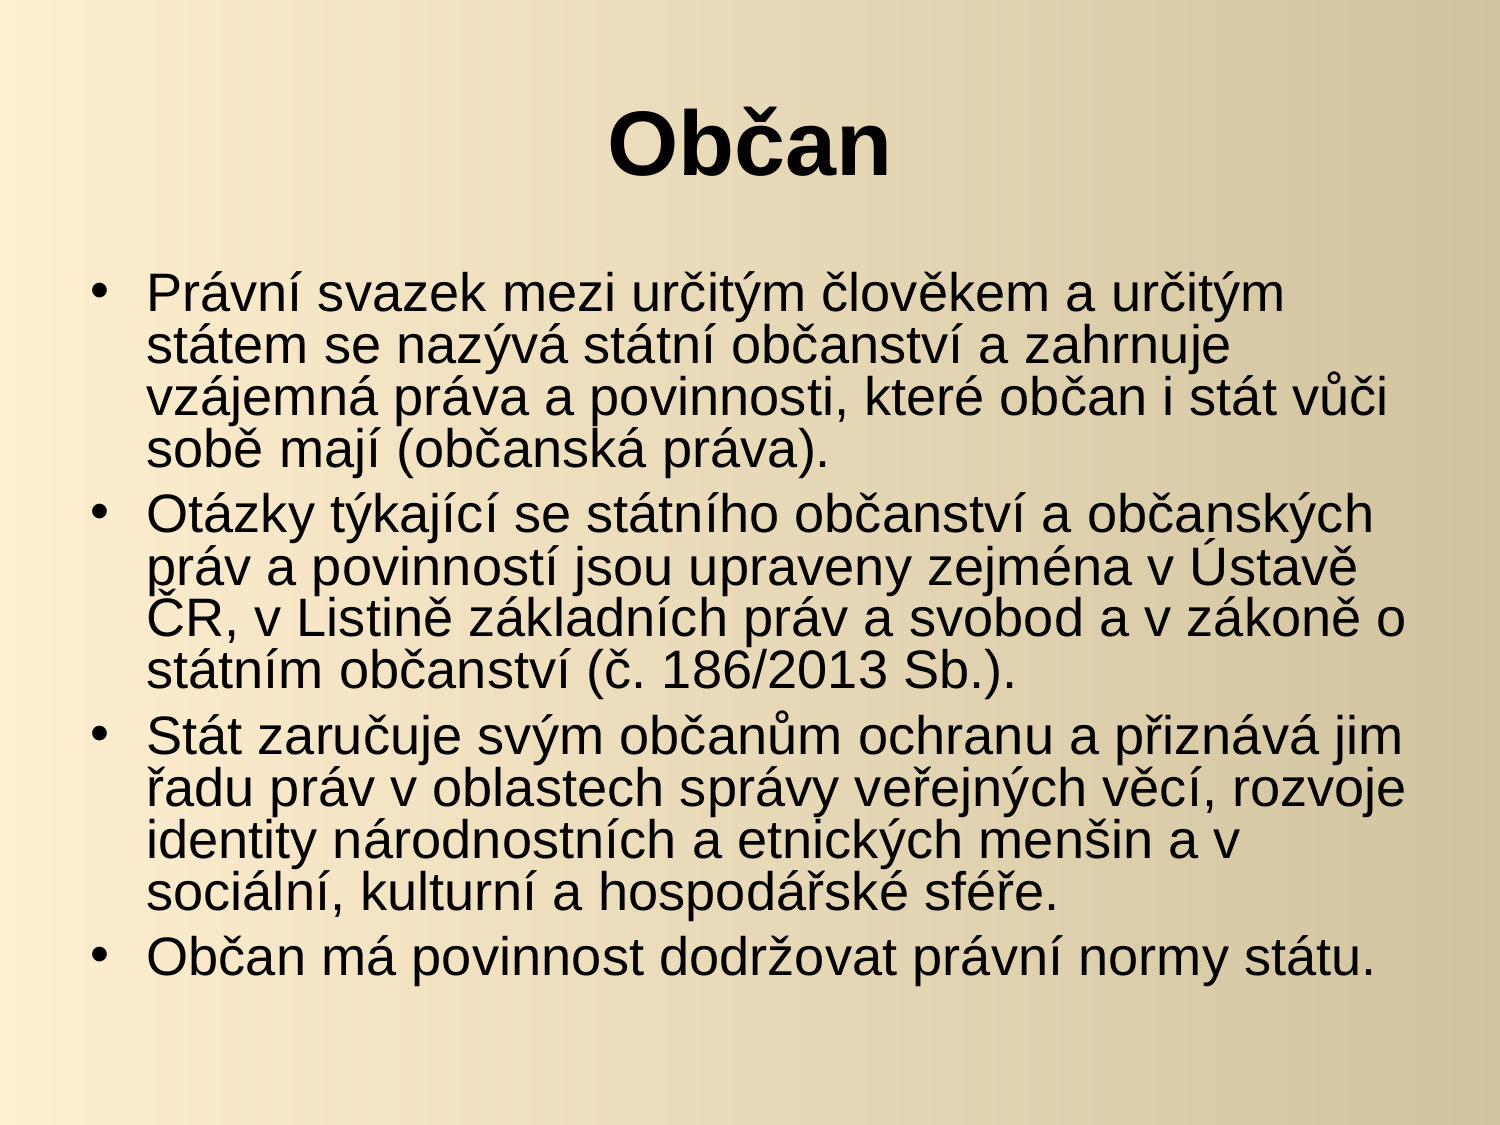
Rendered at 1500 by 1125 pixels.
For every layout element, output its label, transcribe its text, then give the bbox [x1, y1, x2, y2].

list Právní svazek mezi určitým člověkem a určitým státem se nazývá státní občanství a zahrnuje vzájemná práva a povinnosti, které občan i stát vůči sobě mají (občanská práva). Otázky týkající se státního občanství a občanských práv a povinností jsou upraveny zejména v Ústavě ČR, v Listině základních práv a svobod a v zákoně o státním občanství (č. 186/2013 Sb.). Stát zaručuje svým občanům ochranu a přiznává jim řadu práv v oblastech správy veřejných věcí, rozvoje identity národnostních a etnických menšin a v sociální, kulturní a hospodářské sféře. Občan má povinnost dodržovat právní normy státu. [75, 262, 1426, 1068]
title Občan [75, 45, 1426, 233]
